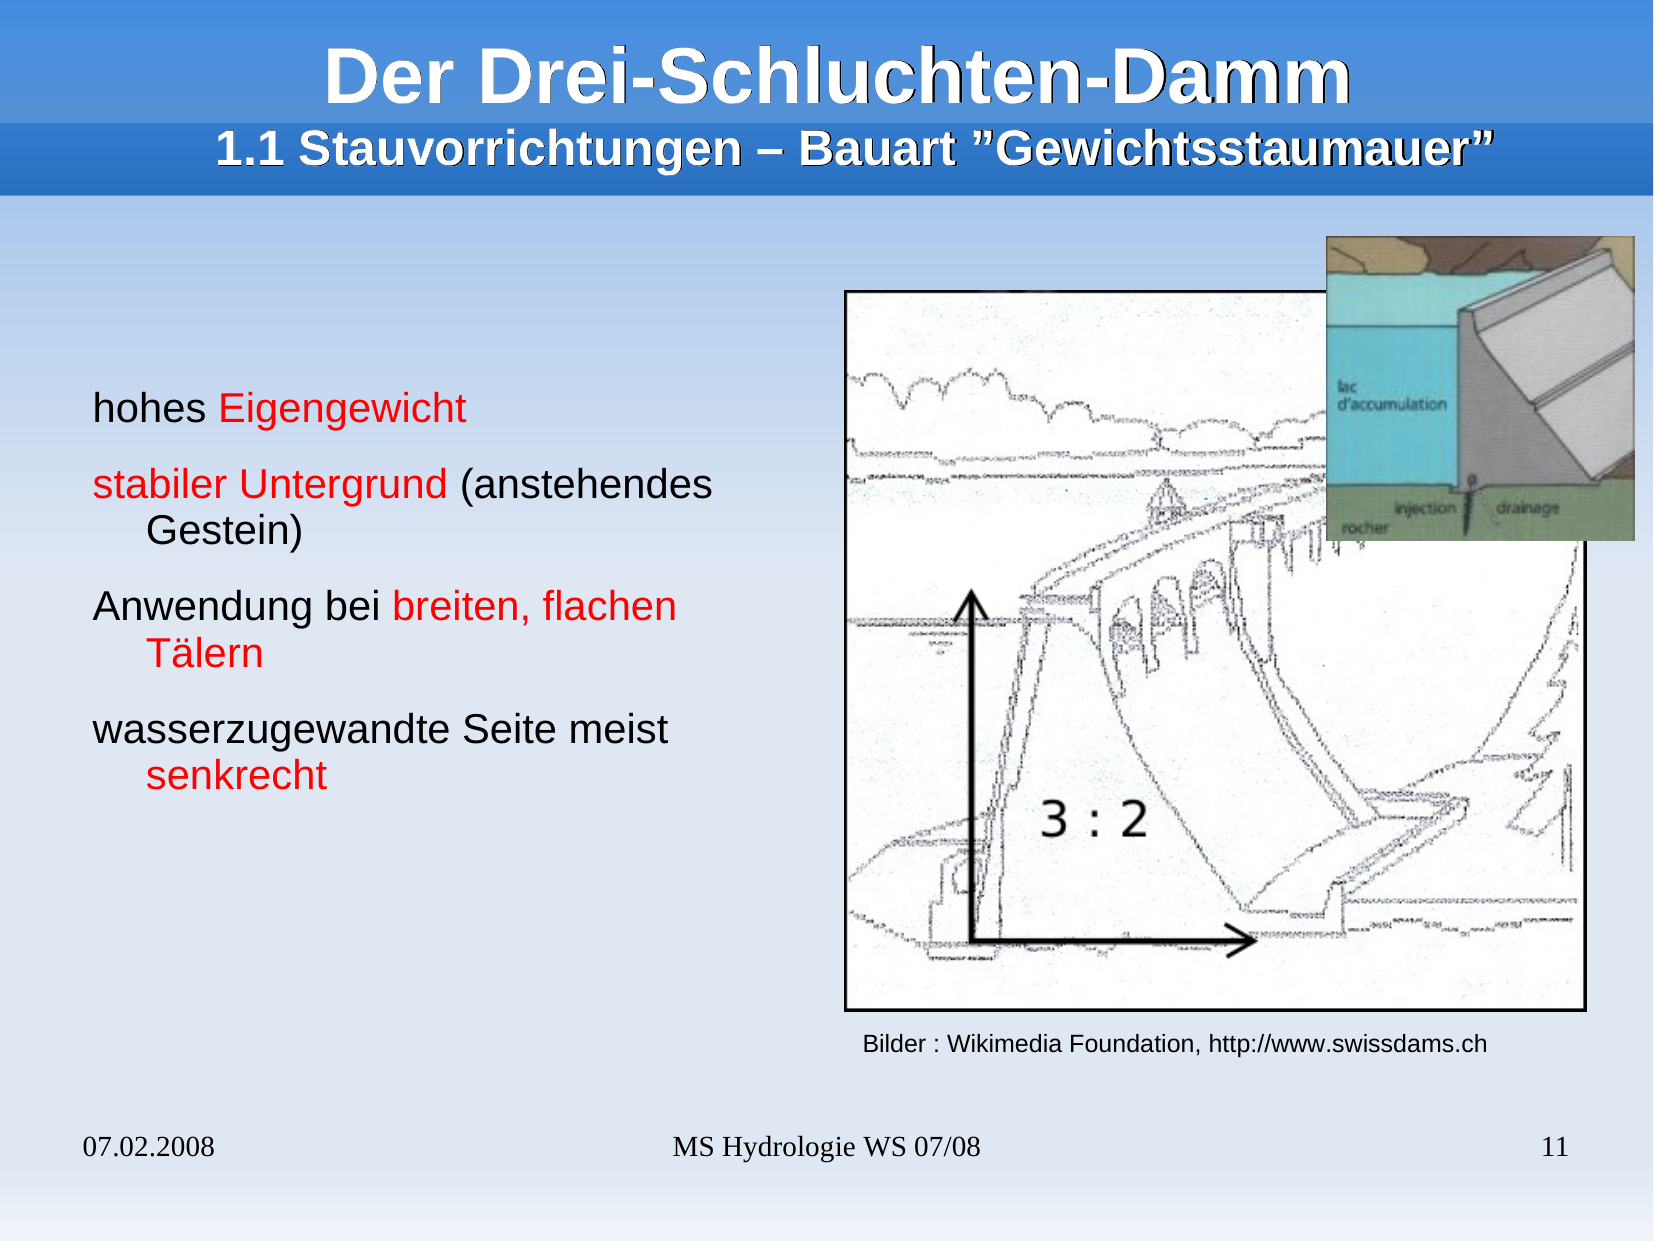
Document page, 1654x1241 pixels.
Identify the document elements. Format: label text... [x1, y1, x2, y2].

picture [0, 0, 1654, 1241]
title Der Drei-Schluchten-Damm 1.1 Stauvorrichtungen – Bauart ”Gewichtsstaumauer” [76, 0, 1565, 208]
list hohes Eigengewicht stabiler Untergrund (anstehendes Gestein) Anwendung bei breiten, flachen Tälern wasserzugewandte Seite meist senkrecht [75, 384, 801, 908]
list Bilder : Wikimedia Foundation, http://www.swissdams.ch [844, 1029, 1578, 1109]
